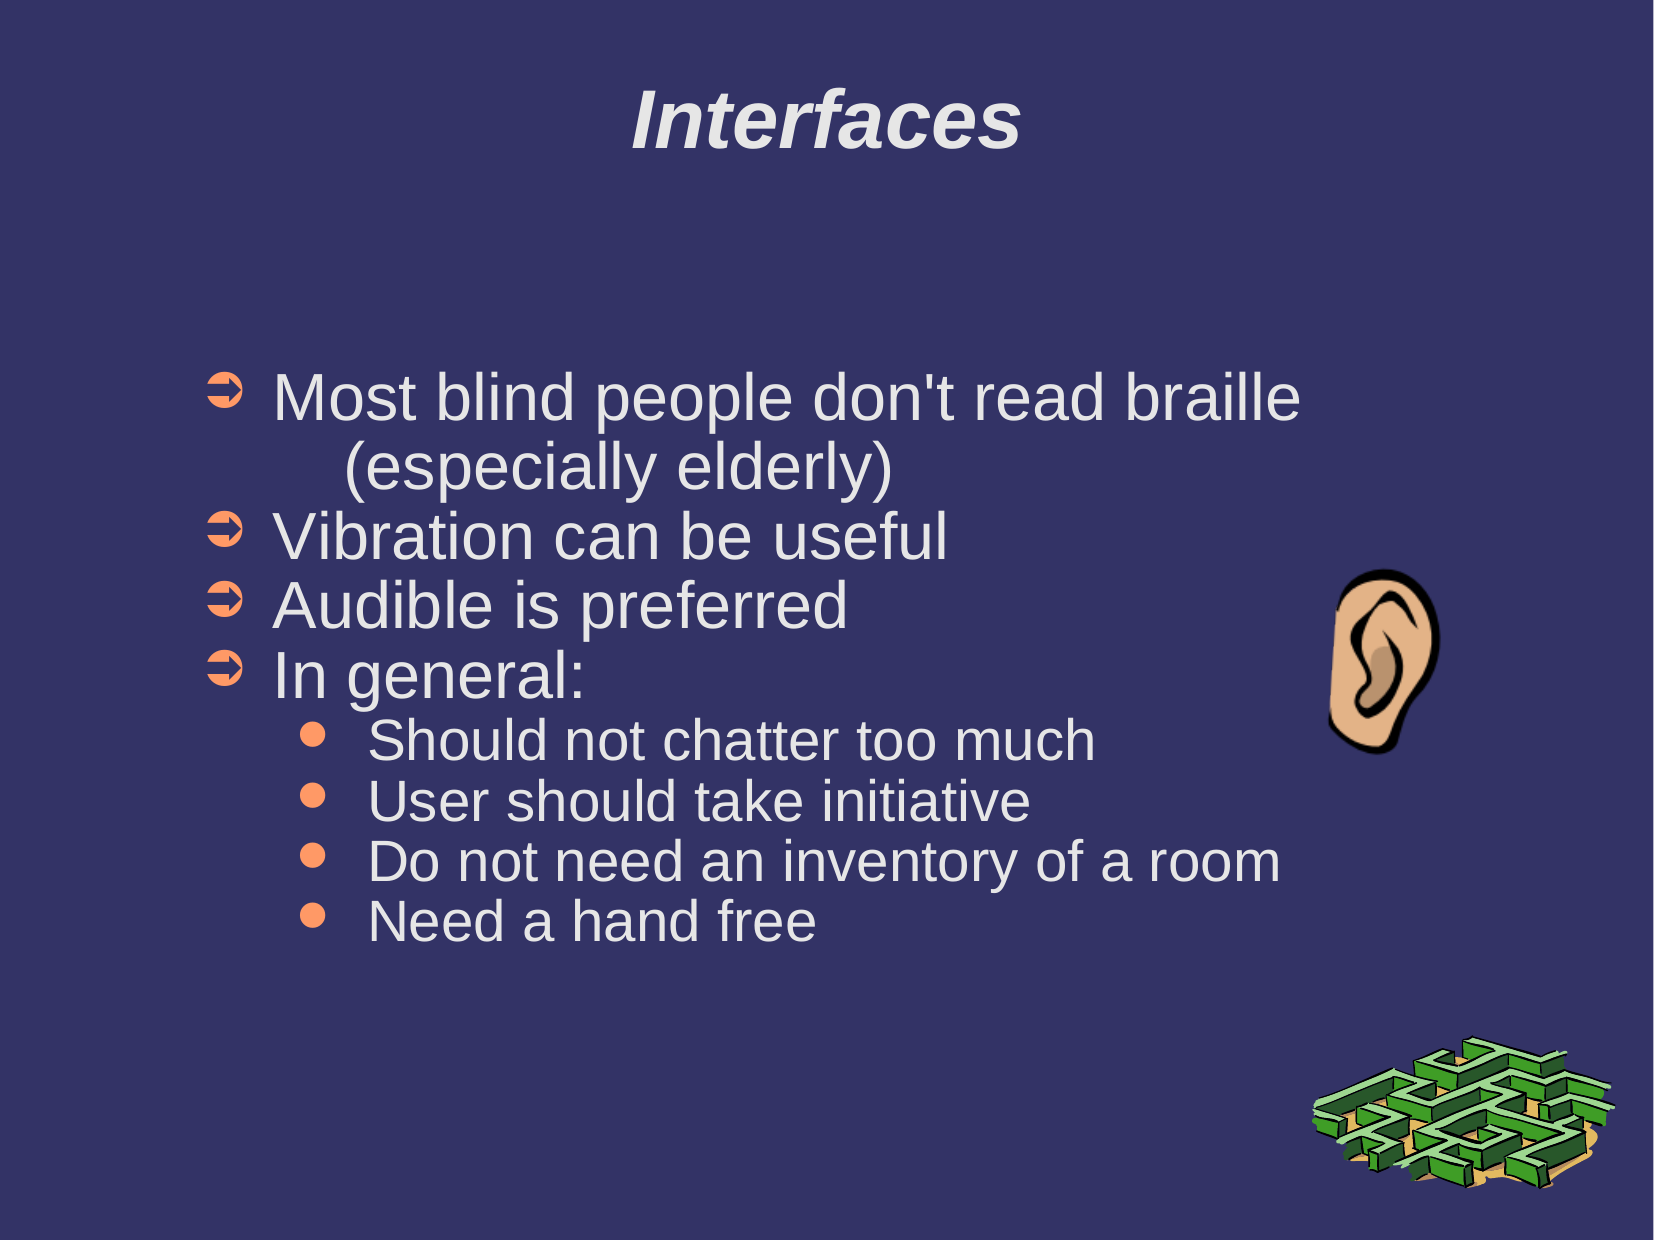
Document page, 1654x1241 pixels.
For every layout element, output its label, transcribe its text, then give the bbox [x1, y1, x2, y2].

picture [1299, 562, 1501, 763]
title Interfaces [121, 19, 1534, 227]
list Most blind people don't read braille (especially elderly) Vibration can be useful Audible is preferred In general: Should not chatter too much User should take initiative Do not need an inventory of a room Need a hand free [178, 364, 1570, 1147]
